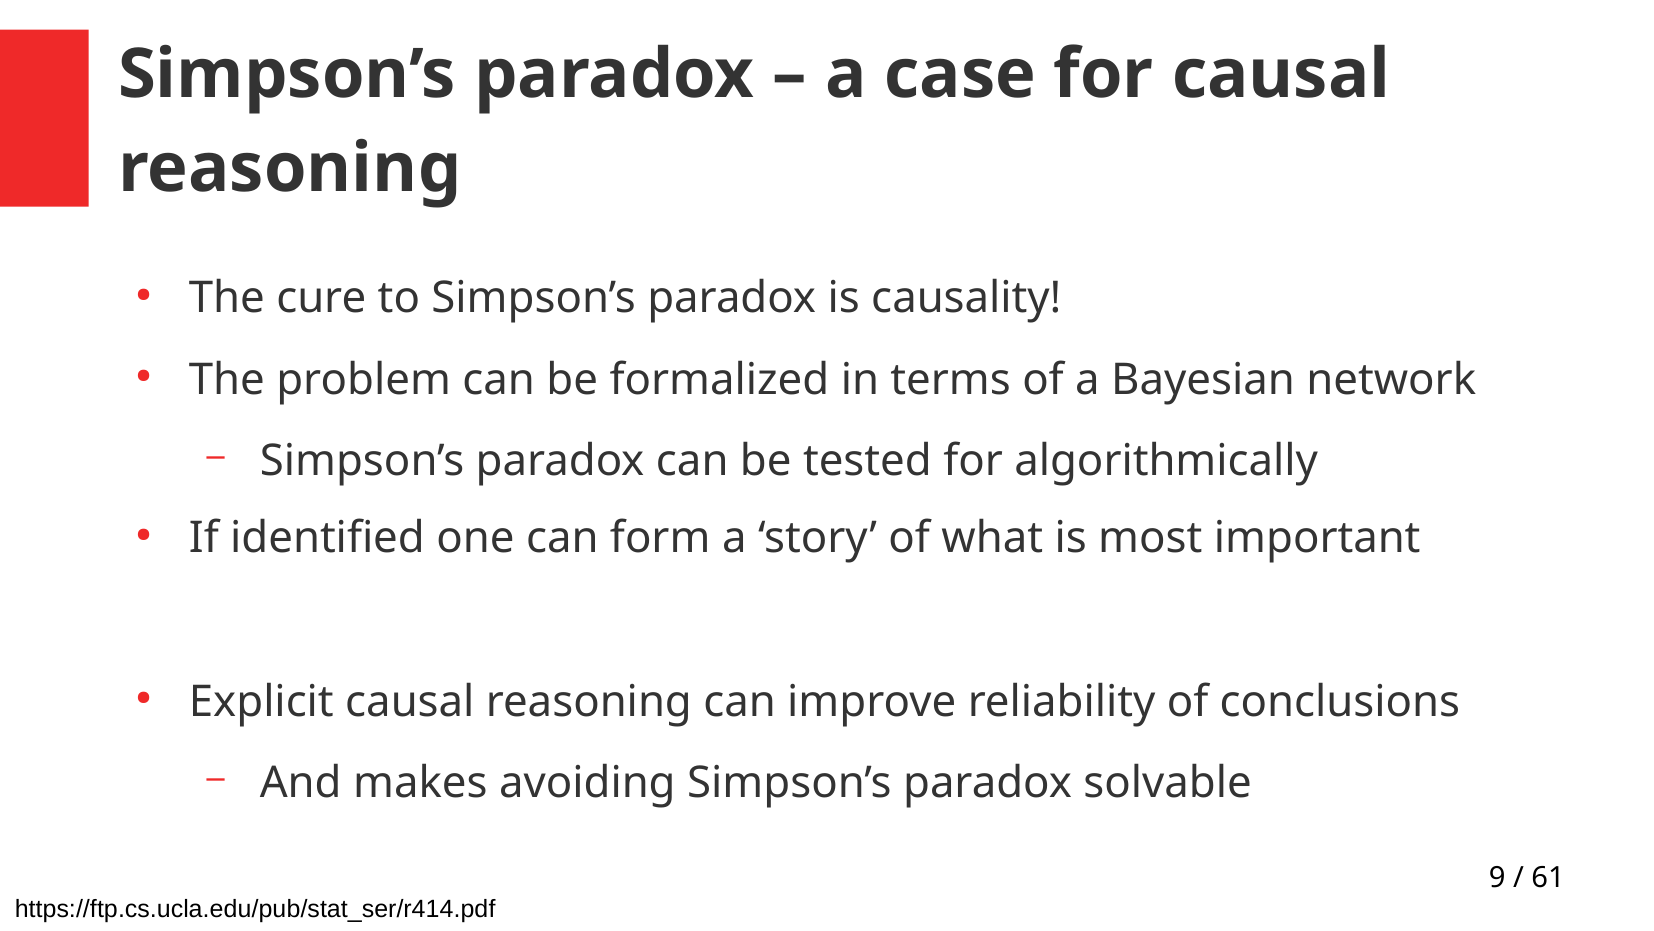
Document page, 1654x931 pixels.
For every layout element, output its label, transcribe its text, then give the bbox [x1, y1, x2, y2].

title Simpson’s paradox – a case for causal reasoning [118, 24, 1595, 212]
text_box https://ftp.cs.ucla.edu/pub/stat_ser/r414.pdf [0, 887, 1093, 931]
list The cure to Simpson’s paradox is causality! The problem can be formalized in terms of a Bayesian network Simpson’s paradox can be tested for algorithmically If identified one can form a ‘story’ of what is most important Explicit causal reasoning can improve reliability of conclusions And makes avoiding Simpson’s paradox solvable [118, 265, 1595, 827]
